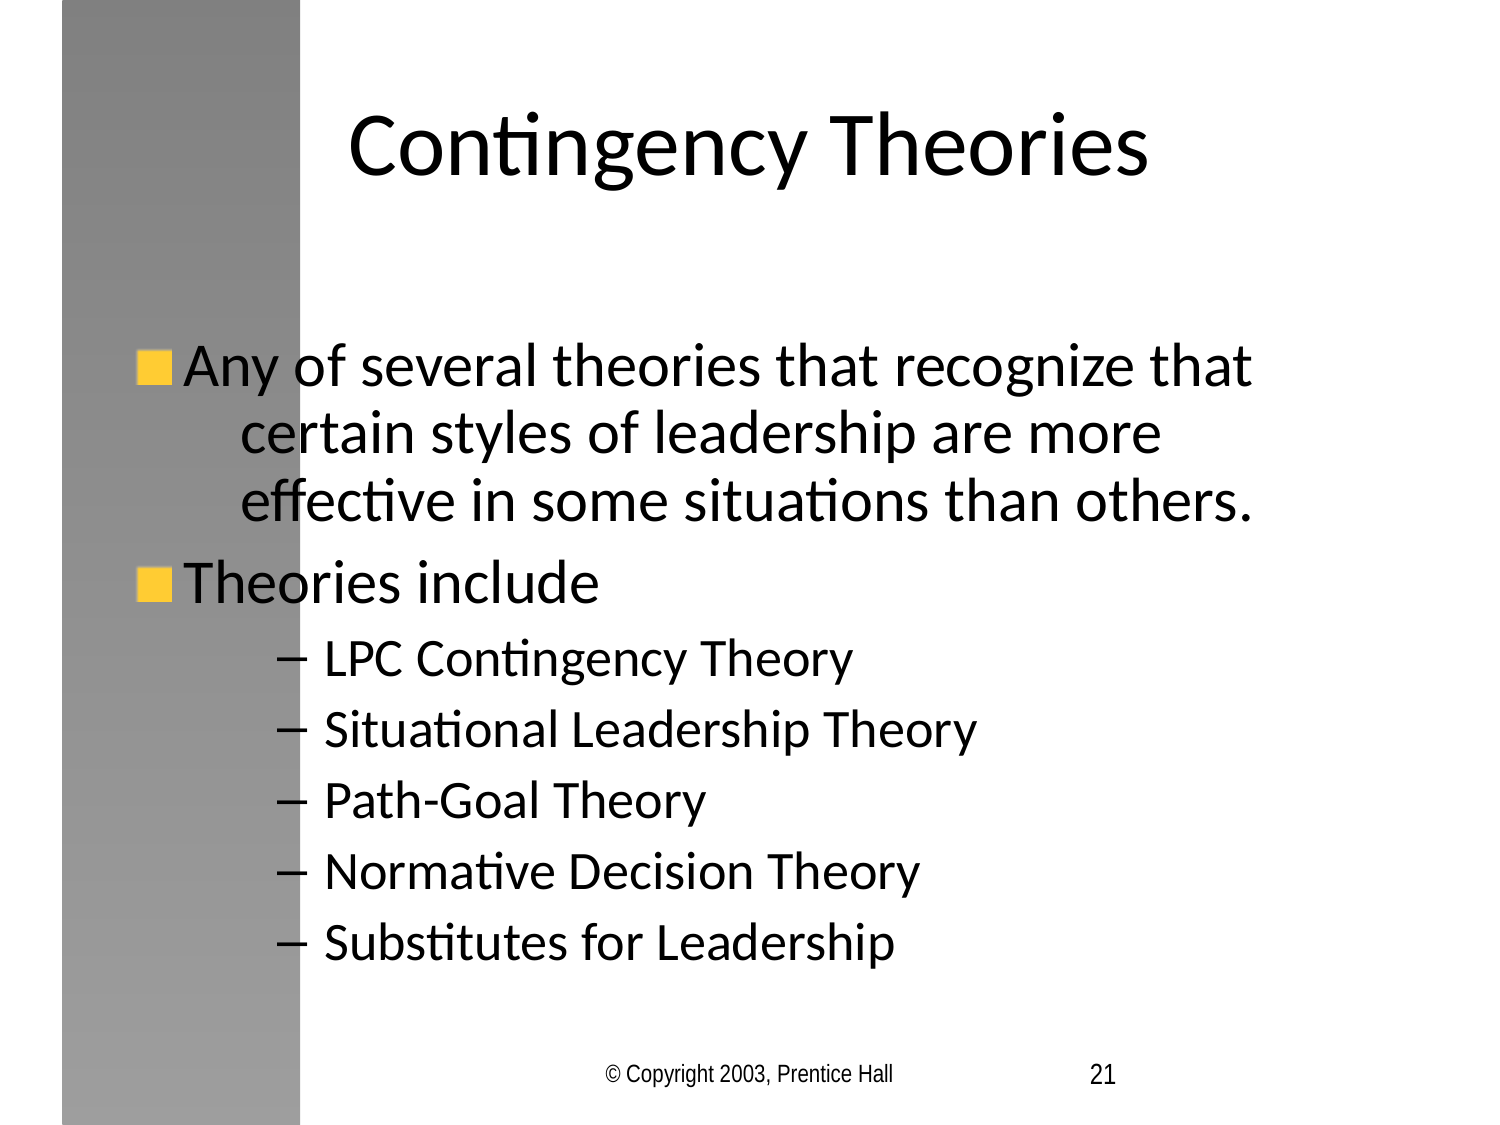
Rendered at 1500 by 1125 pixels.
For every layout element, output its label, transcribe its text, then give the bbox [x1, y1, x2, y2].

title Contingency Theories [75, 45, 1426, 233]
list Any of several theories that recognize that certain styles of leadership are more effective in some situations than others. Theories include LPC Contingency Theory Situational Leadership Theory Path-Goal Theory Normative Decision Theory Substitutes for Leadership [112, 324, 1388, 1063]
text_box 21 [1074, 1042, 1426, 1103]
text_box © Copyright 2003, Prentice Hall [512, 1042, 988, 1103]
